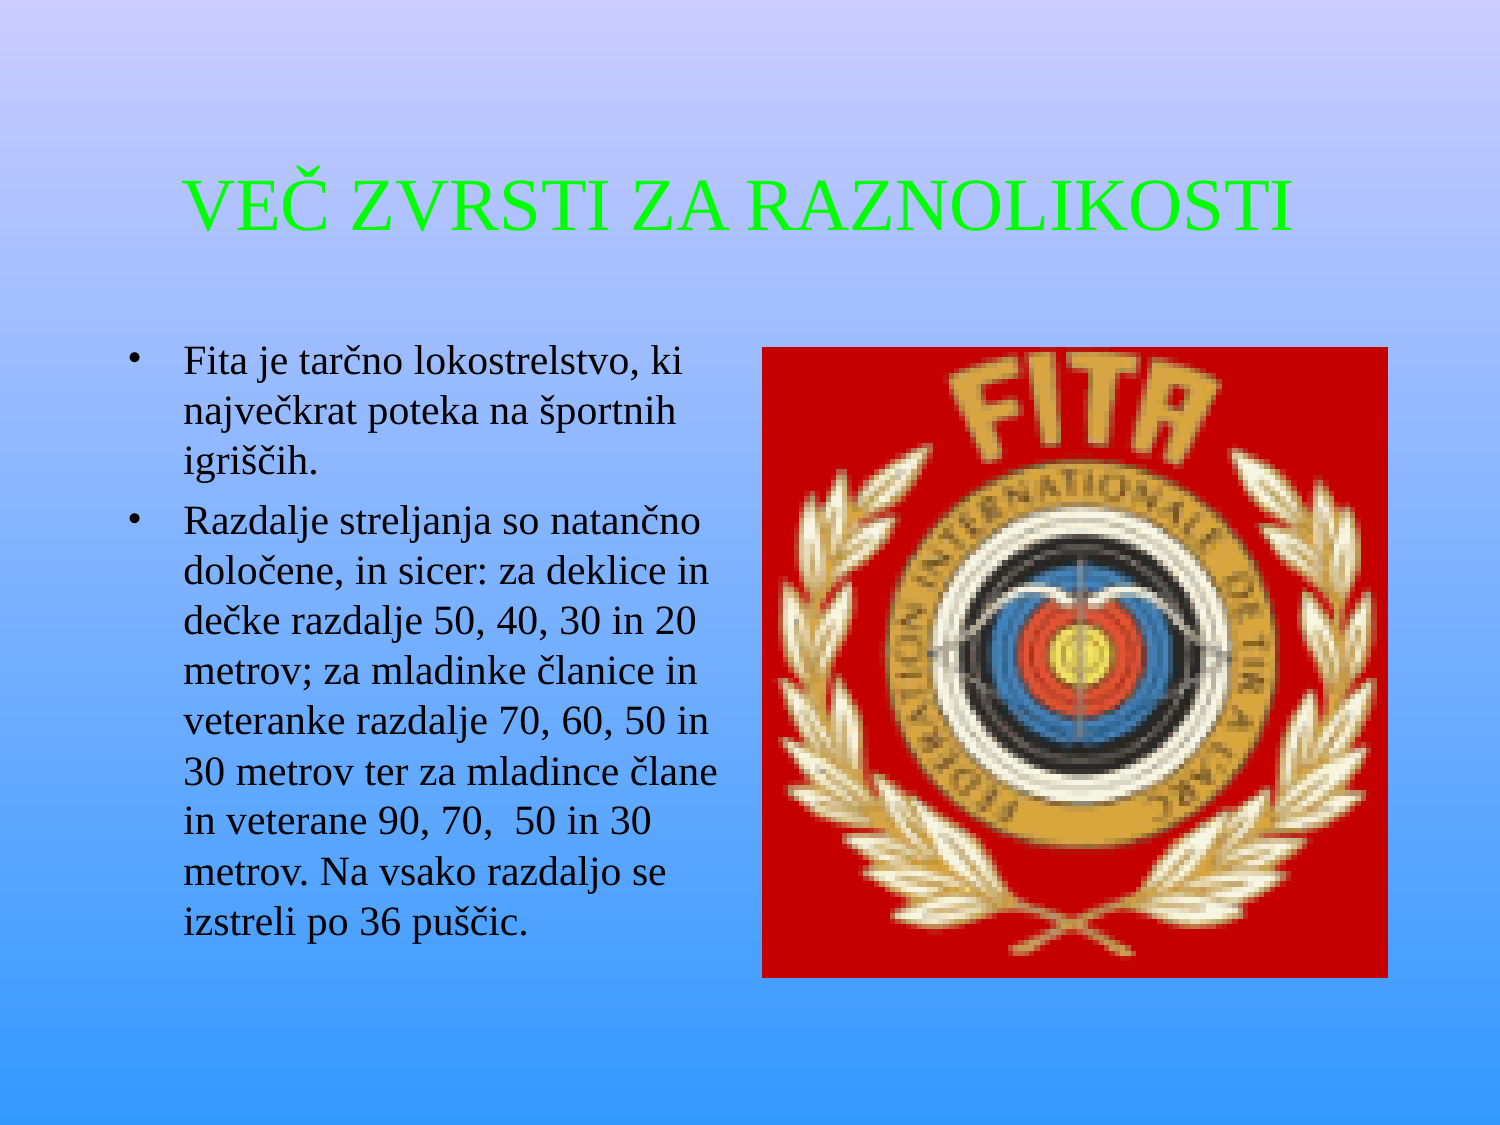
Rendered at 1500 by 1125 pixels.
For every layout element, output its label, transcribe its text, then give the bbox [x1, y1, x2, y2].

list Fita je tarčno lokostrelstvo, ki največkrat poteka na športnih igriščih. Razdalje streljanja so natančno določene, in sicer: za deklice in dečke razdalje 50, 40, 30 in 20 metrov; za mladinke članice in veteranke razdalje 70, 60, 50 in 30 metrov ter za mladince člane in veterane 90, 70, 50 in 30 metrov. Na vsako razdaljo se izstreli po 36 puščic. [112, 324, 738, 1000]
picture [762, 347, 1388, 978]
title VEČ ZVRSTI ZA RAZNOLIKOSTI [112, 99, 1388, 288]
